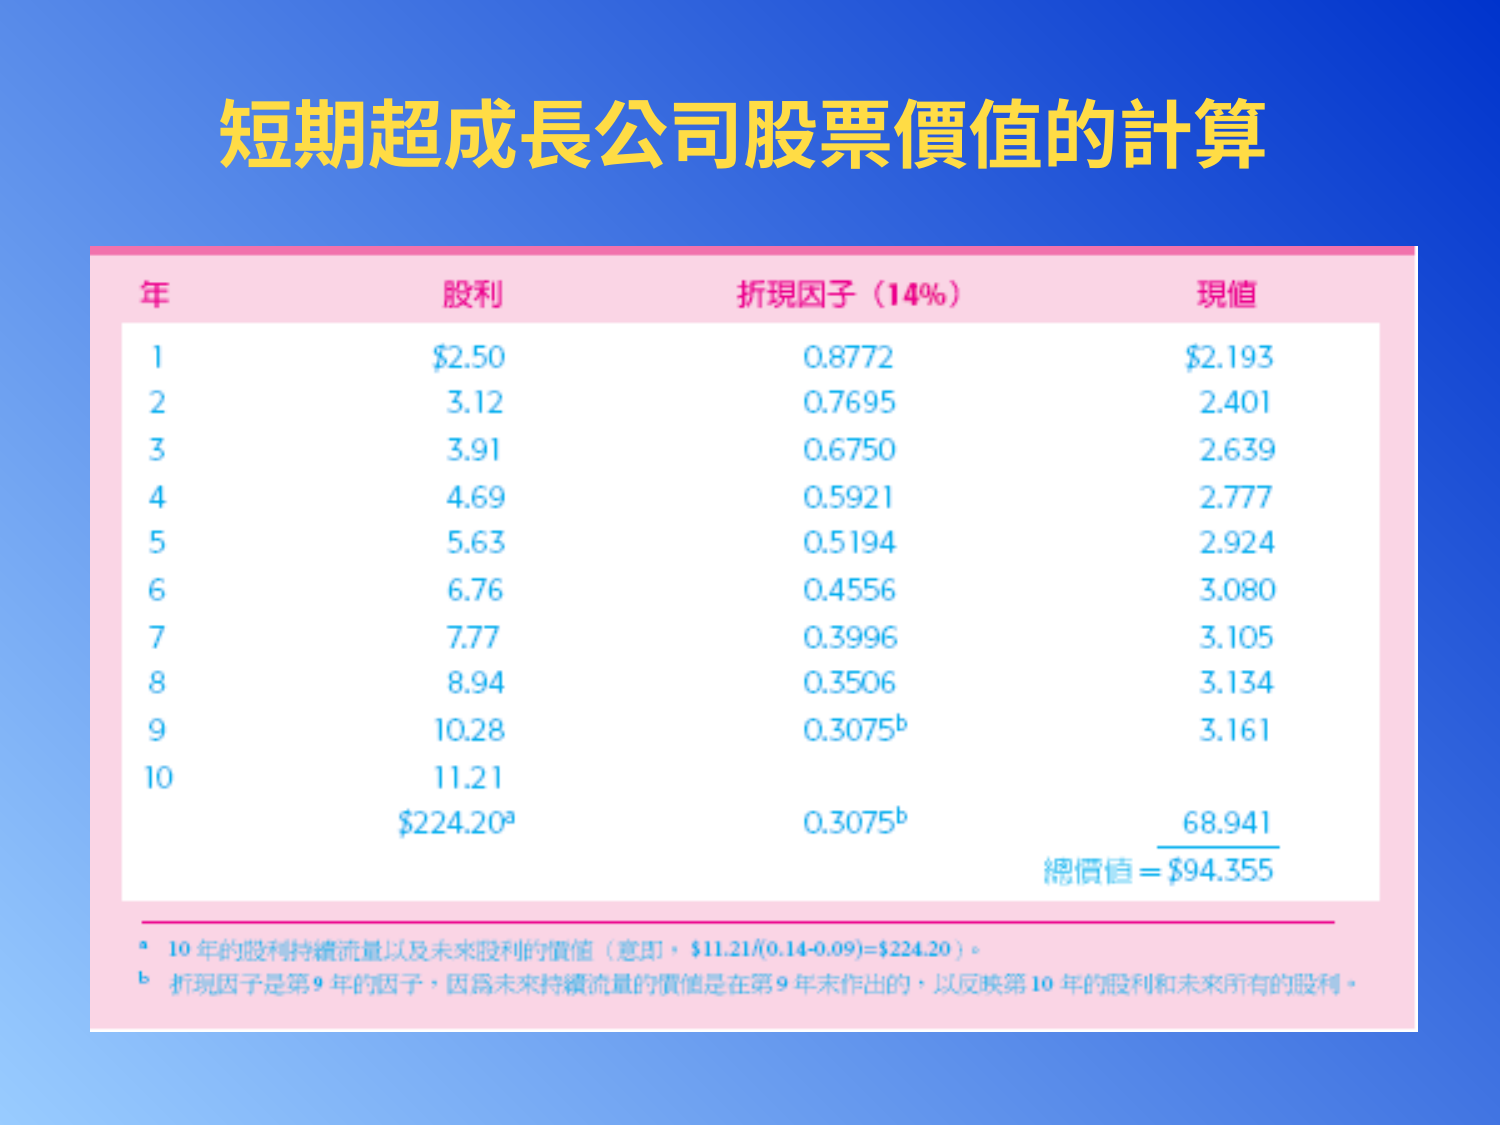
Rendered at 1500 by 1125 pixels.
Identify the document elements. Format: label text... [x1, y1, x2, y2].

title 短期超成長公司股票價值的計算 [41, 37, 1447, 229]
picture [90, 246, 1418, 1032]
